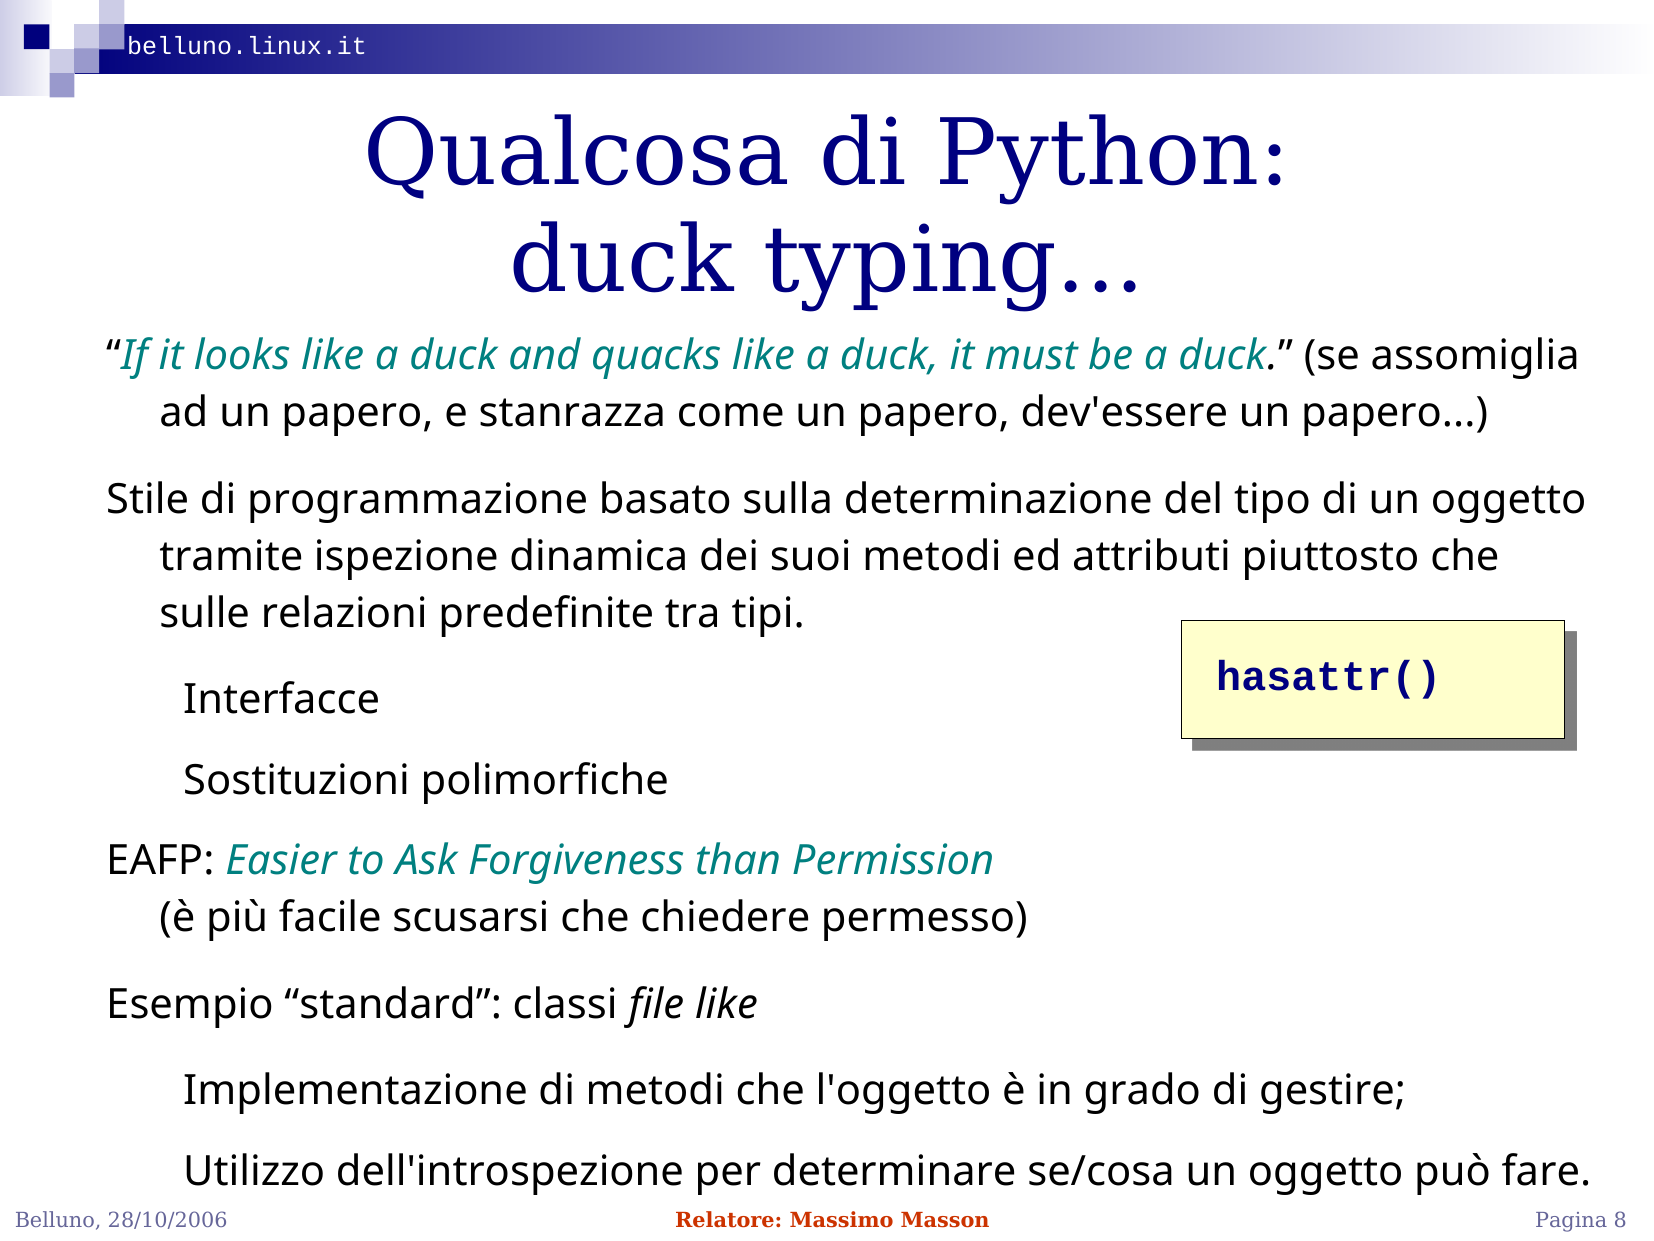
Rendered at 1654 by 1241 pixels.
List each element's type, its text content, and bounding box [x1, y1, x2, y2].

list “If it looks like a duck and quacks like a duck, it must be a duck.” (se assomiglia ad un papero, e stanrazza come un papero, dev'essere un papero...) Stile di programmazione basato sulla determinazione del tipo di un oggetto tramite ispezione dinamica dei suoi metodi ed attributi piuttosto che sulle relazioni predefinite tra tipi. Interfacce Sostituzioni polimorfiche EAFP: Easier to Ask Forgiveness than Permission (è più facile scusarsi che chiedere permesso) Esempio “standard”: classi file like Implementazione di metodi che l'oggetto è in grado di gestire; Utilizzo dell'introspezione per determinare se/cosa un oggetto può fare. [88, 324, 1595, 1193]
title Qualcosa di Python: duck typing... [121, 99, 1534, 314]
text_box hasattr() [1181, 620, 1565, 739]
